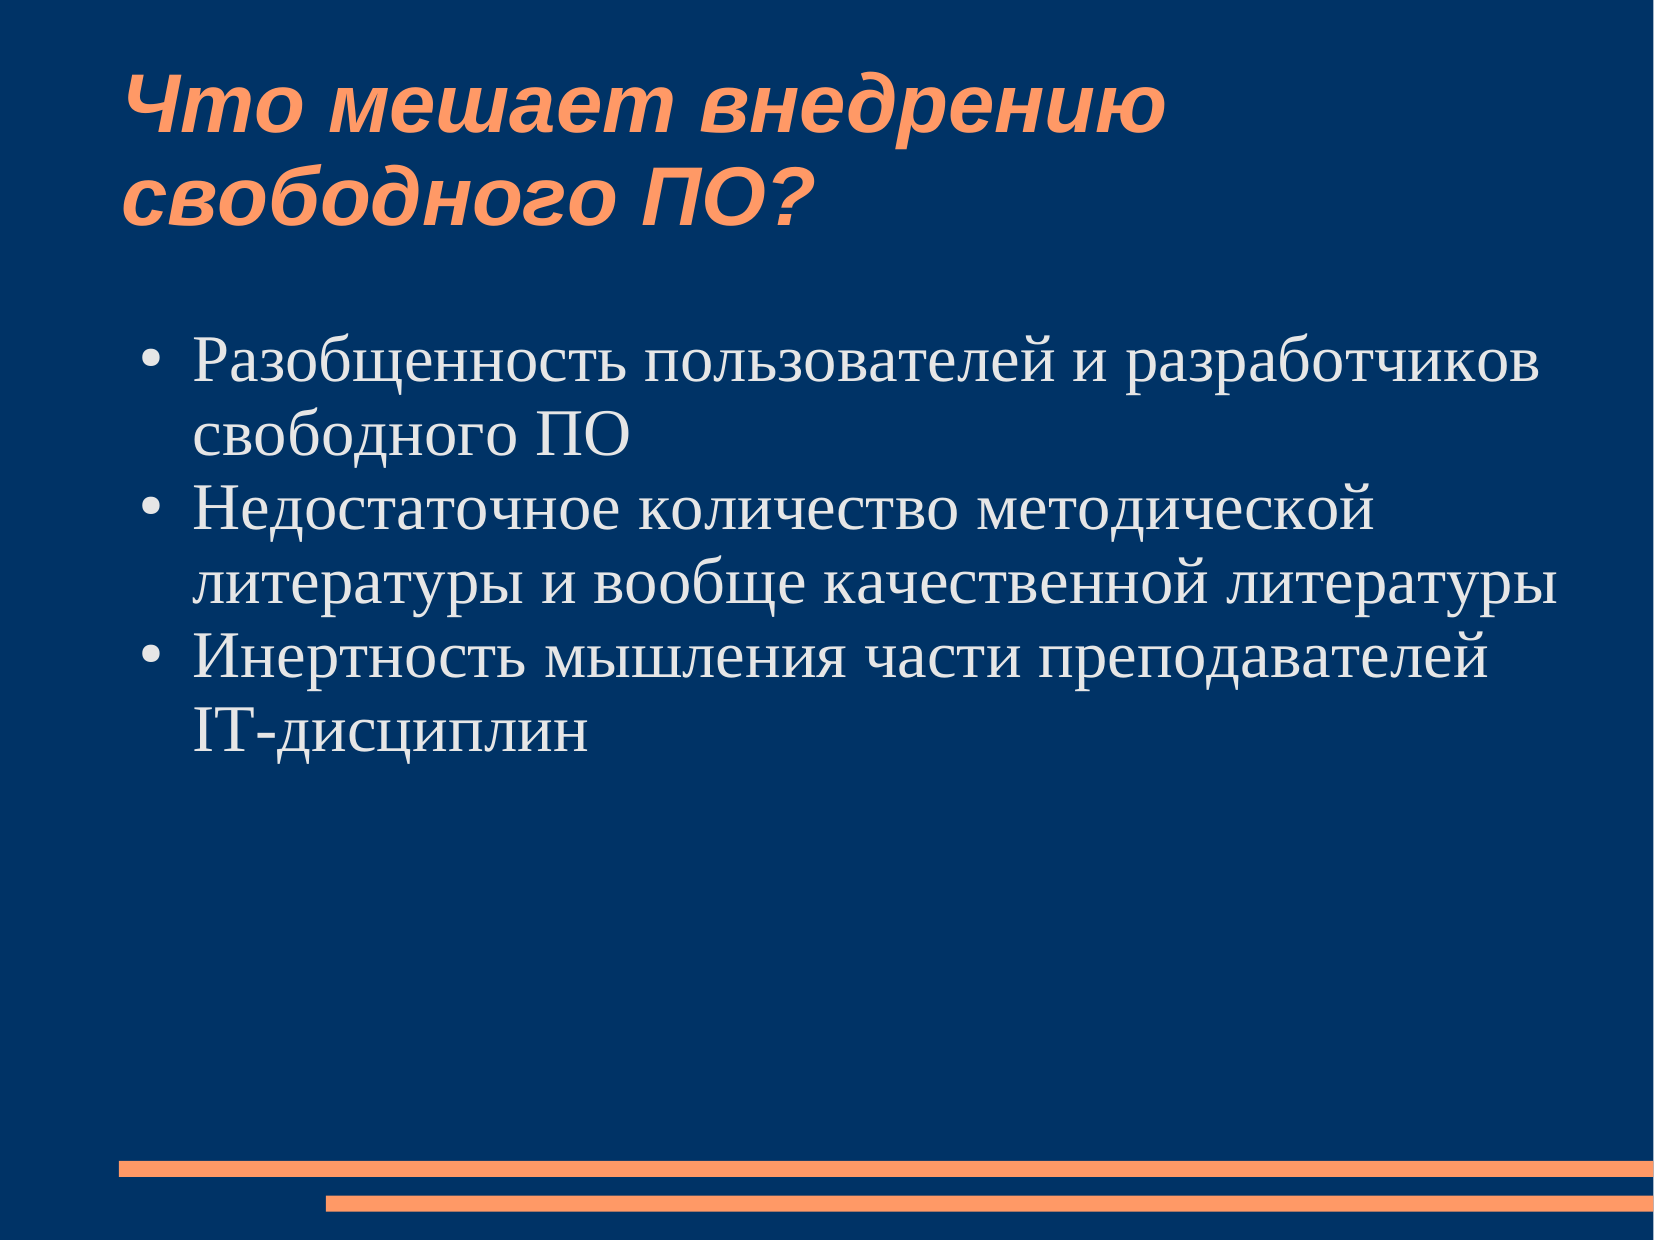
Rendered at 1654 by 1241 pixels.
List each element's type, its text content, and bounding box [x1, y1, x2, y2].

title Что мешает внедрению свободного ПО? [121, 53, 1534, 247]
list Разобщенность пользователей и разработчиков свободного ПО Недостаточное количество методической литературы и вообще качественной литературы Инертность мышления части преподавателей IT-дисциплин [121, 322, 1561, 1126]
